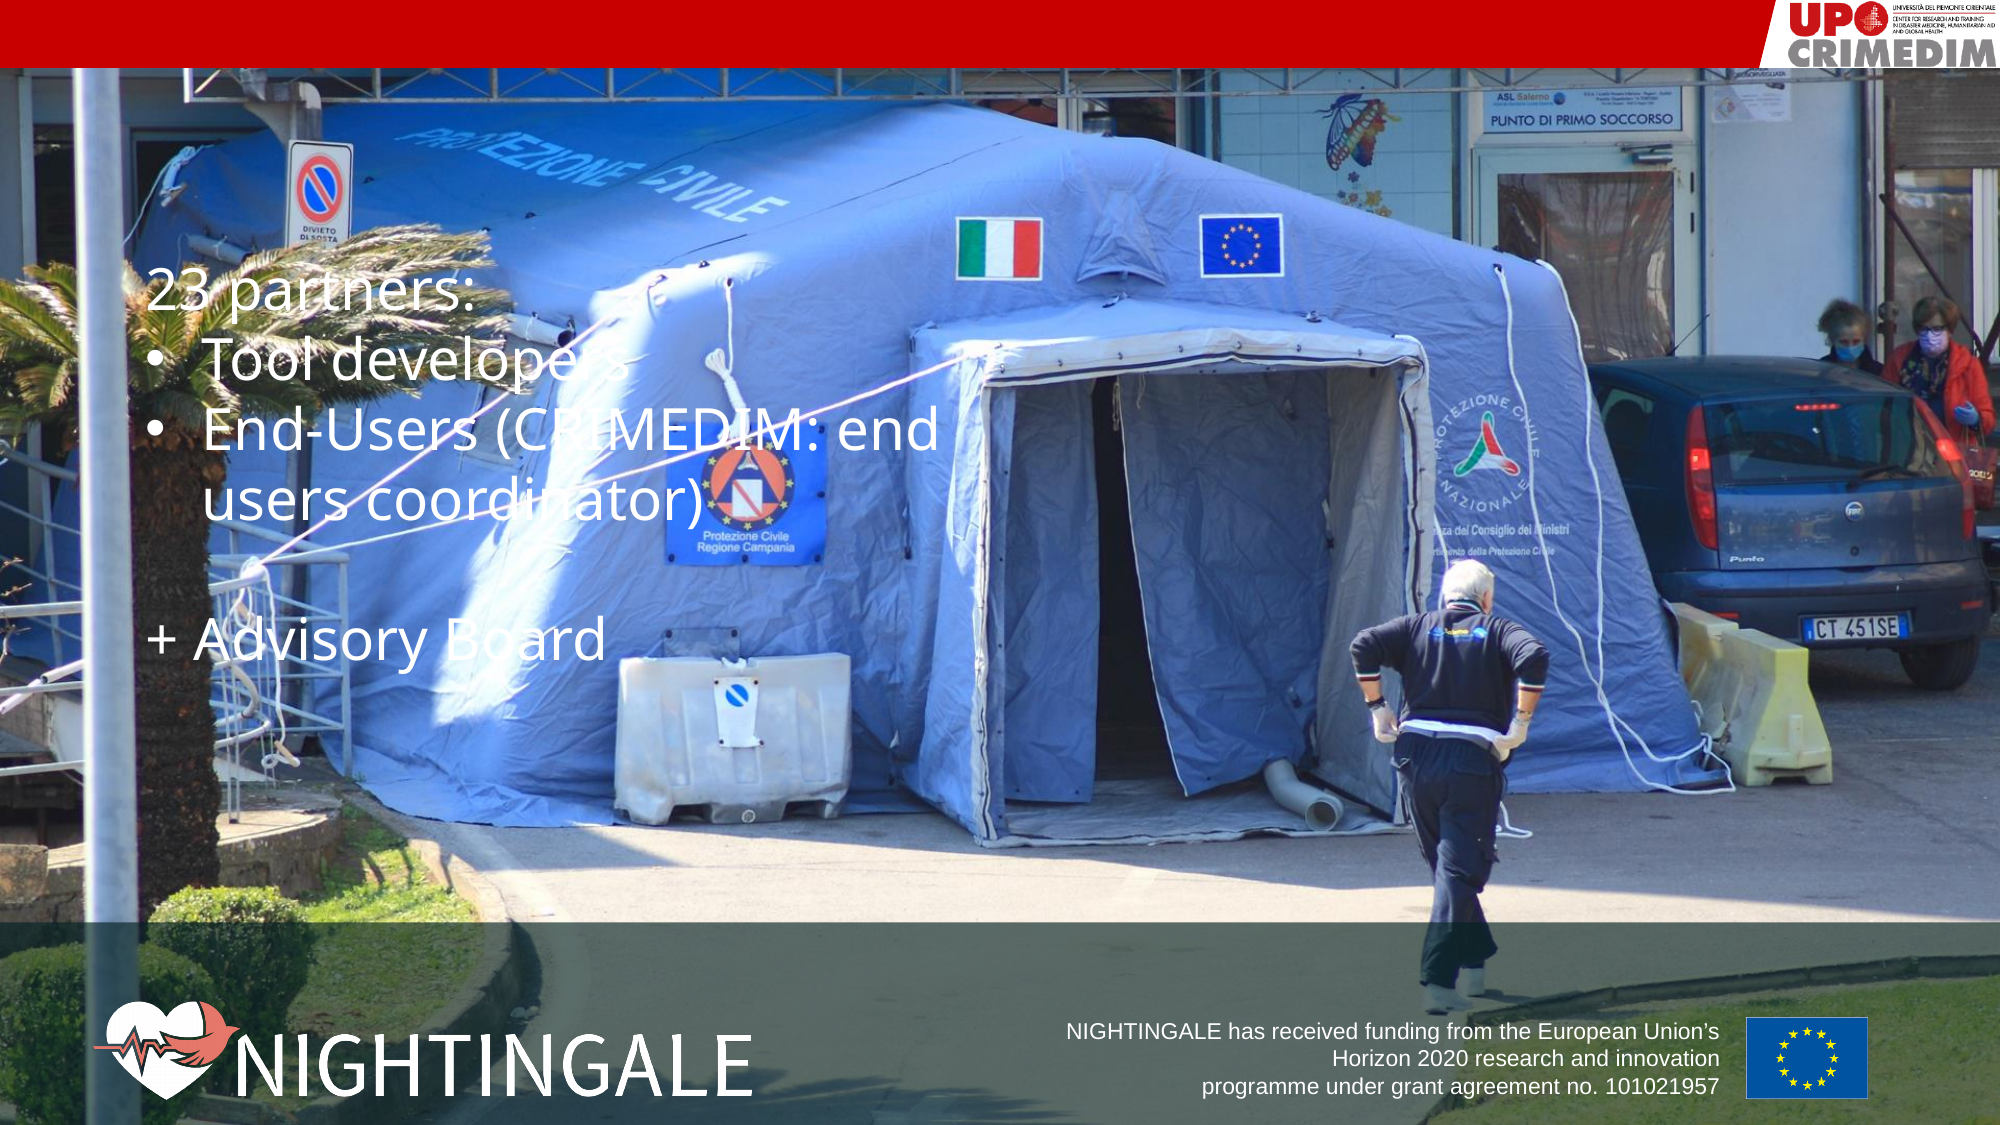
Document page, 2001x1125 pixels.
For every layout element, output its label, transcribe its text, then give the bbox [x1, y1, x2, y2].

text_box NIGHTINGALE has received funding from the European Union’s Horizon 2020 research and innovation programme under grant agreement no. 101021957 [1036, 1009, 1736, 1107]
picture [92, 1001, 753, 1100]
text_box [0, 922, 2000, 1125]
picture [0, 0, 2000, 922]
text_box 23 partners: Tool developers End-Users (CRIMEDIM: end users coordinator) + Advisory Board [130, 244, 964, 750]
picture [1746, 1017, 1868, 1099]
